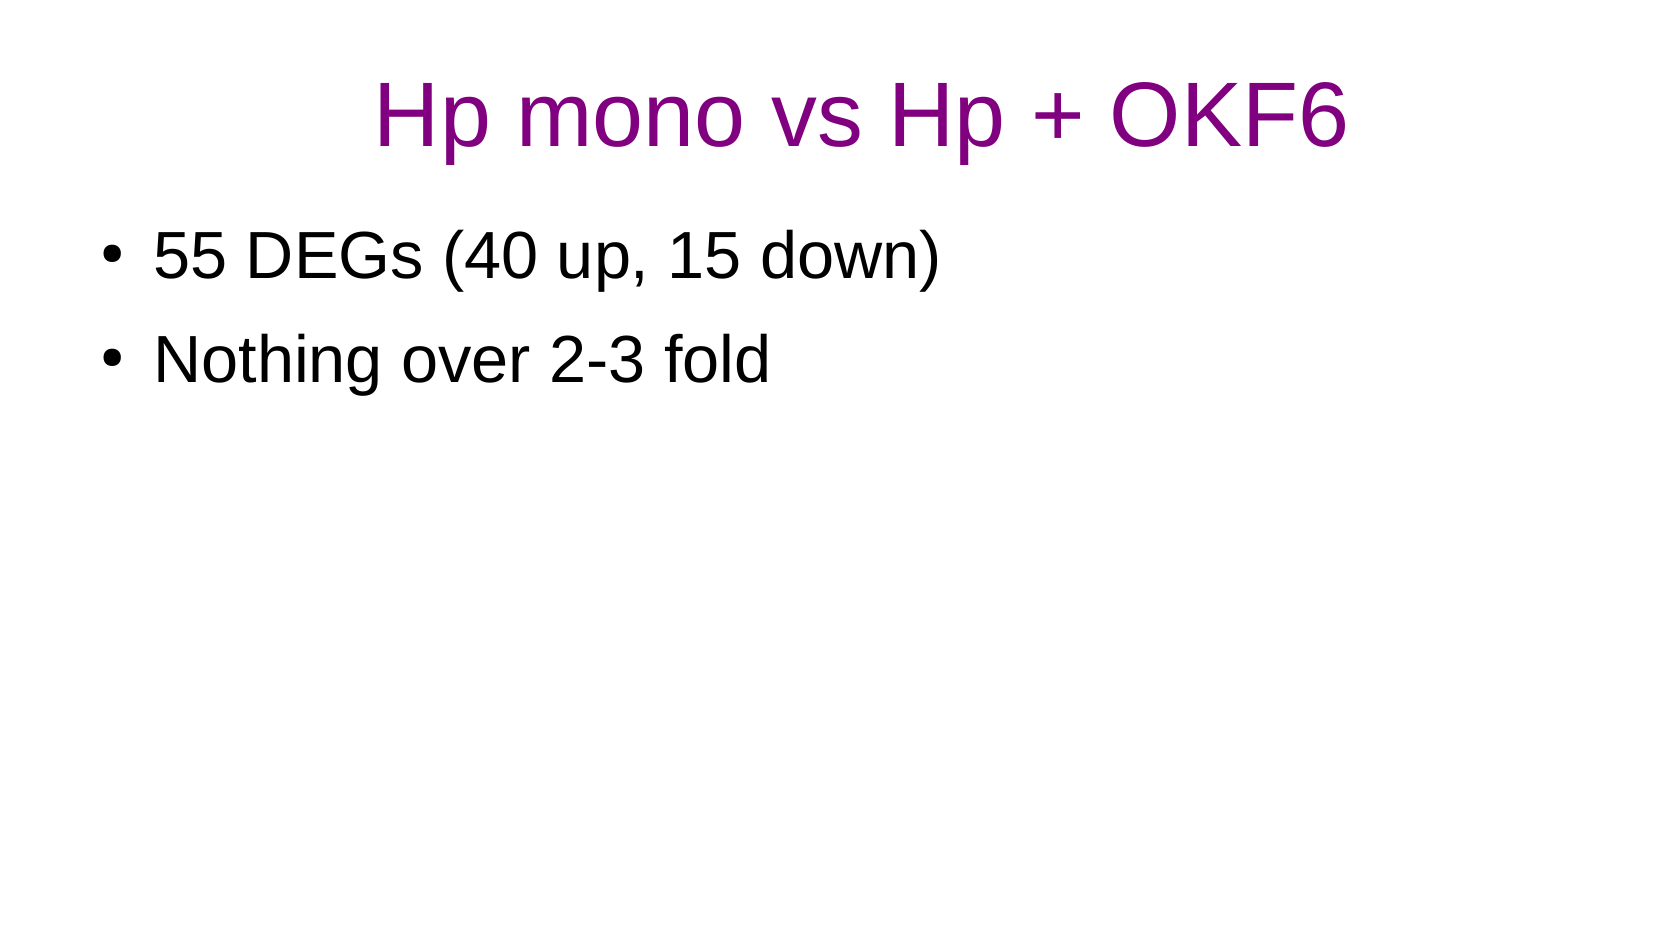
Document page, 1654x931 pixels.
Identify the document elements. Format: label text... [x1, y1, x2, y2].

list 55 DEGs (40 up, 15 down) Nothing over 2-3 fold [82, 217, 1571, 758]
title Hp mono vs Hp + OKF6 [82, 37, 1571, 193]
